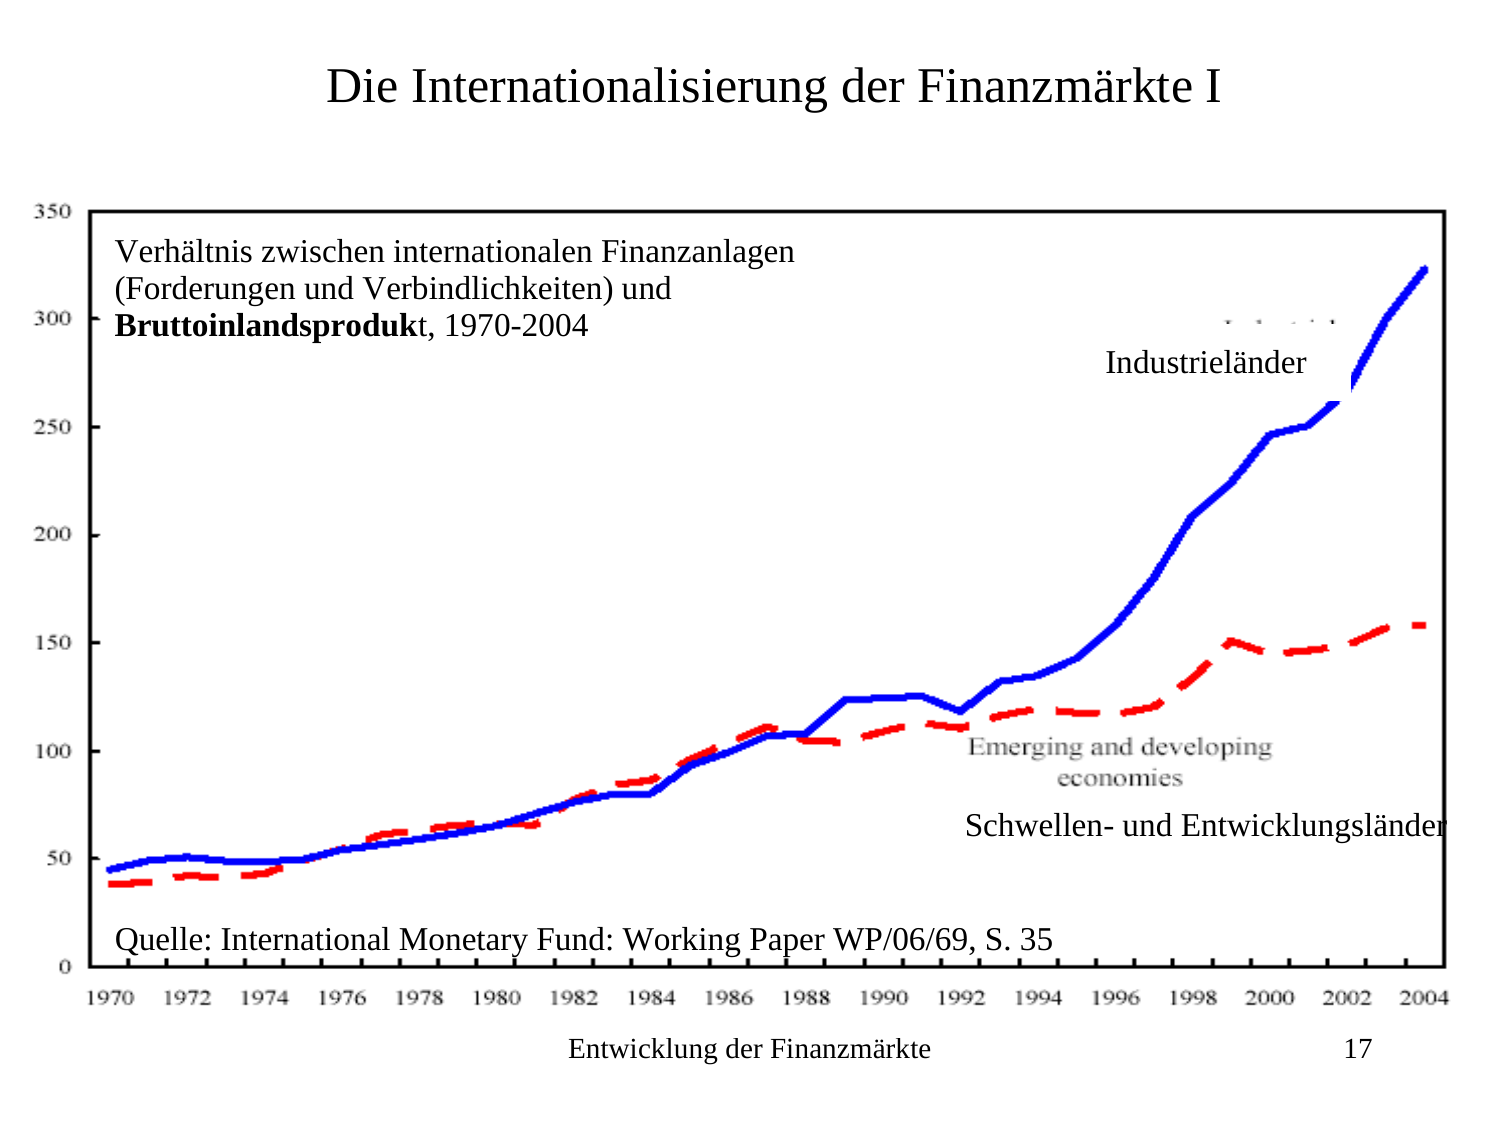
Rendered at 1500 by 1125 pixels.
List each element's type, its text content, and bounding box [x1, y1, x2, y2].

text_box Quelle: International Monetary Fund: Working Paper WP/06/69, S. 35 [99, 912, 1076, 966]
text_box Schwellen- und Entwicklungsländer [950, 787, 1375, 863]
picture [0, 167, 1500, 1038]
text_box Die Internationalisierung der Finanzmärkte I [124, 49, 1426, 121]
text_box Verhältnis zwischen internationalen Finanzanlagen (Forderungen und Verbindlichkeiten) und Bruttoinlandsprodukt, 1970-2004 [99, 224, 888, 352]
text_box Industrieländer [1062, 324, 1351, 400]
